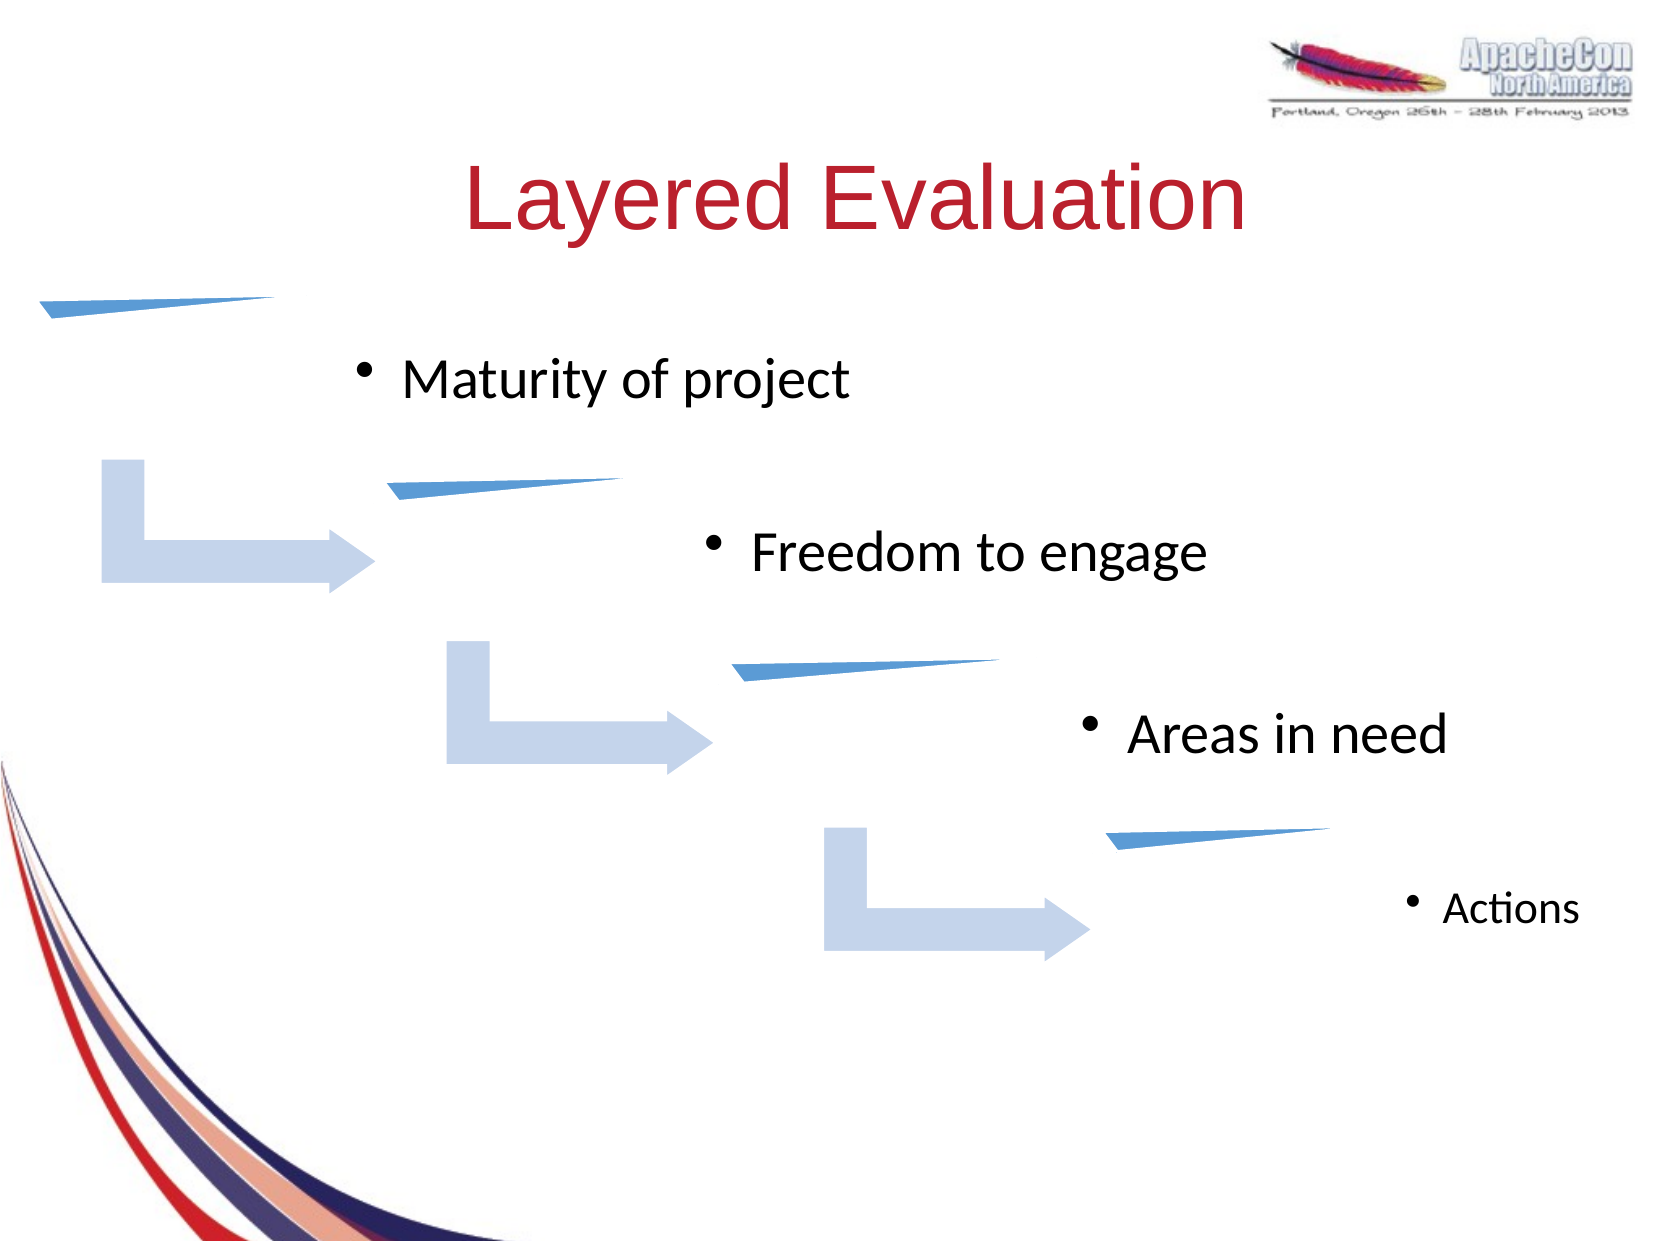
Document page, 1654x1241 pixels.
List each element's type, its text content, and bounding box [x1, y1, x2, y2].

text_box SSMM [26, 295, 307, 323]
text_box [100, 458, 378, 596]
text_box Openness Categories [718, 657, 1037, 685]
text_box Specific Questions [1092, 826, 1361, 854]
text_box [822, 826, 1093, 964]
text_box Areas in need [1062, 669, 1654, 800]
text_box [445, 640, 716, 778]
title Layered Evaluation [177, 141, 1536, 254]
text_box Actions [1387, 843, 1654, 975]
text_box Freedom to engage [686, 487, 1309, 619]
text_box Openness Rating [373, 476, 654, 504]
text_box Maturity of project [337, 314, 1107, 446]
picture [0, 0, 1654, 1241]
